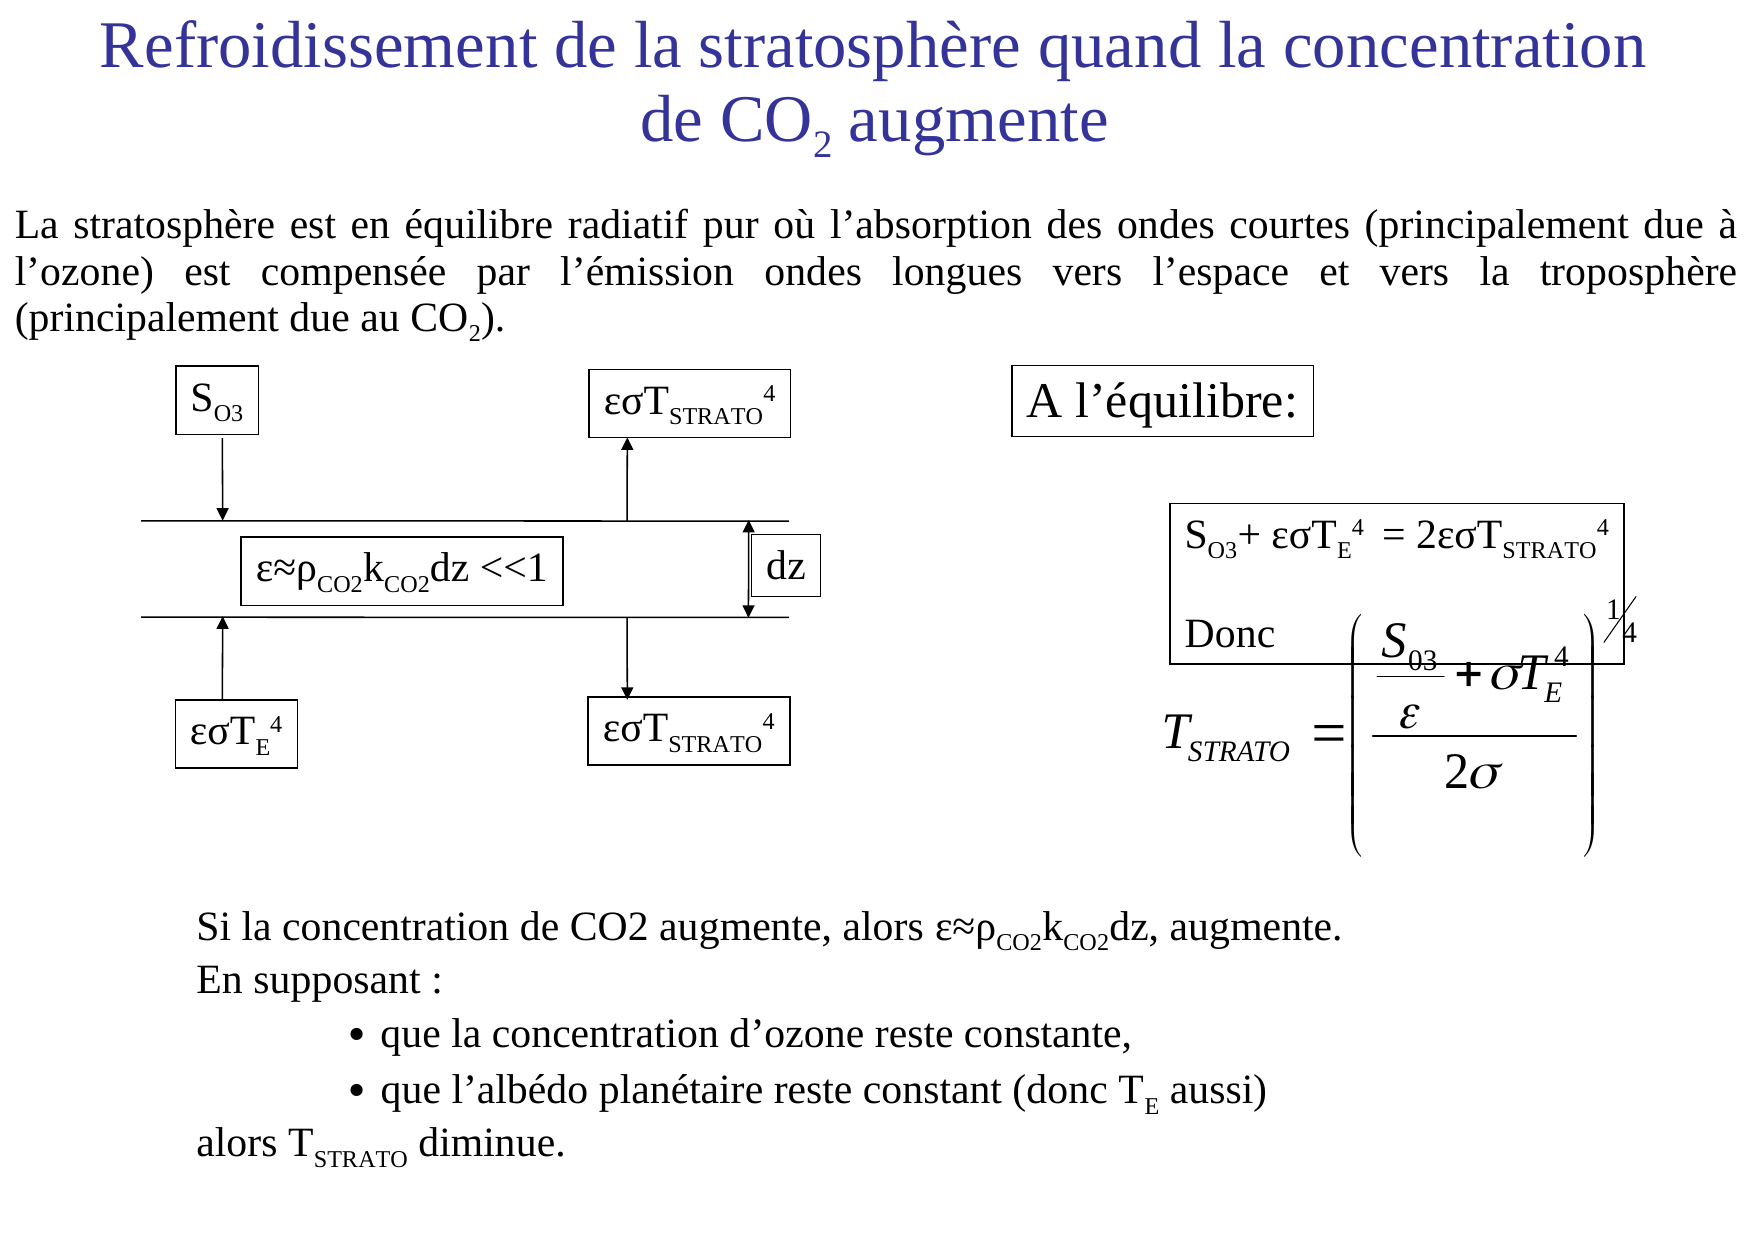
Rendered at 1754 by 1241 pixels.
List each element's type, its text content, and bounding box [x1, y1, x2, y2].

chart [1157, 586, 1647, 869]
text_box ε≈ρCO2kCO2dz <<1 [241, 536, 564, 606]
text_box SO3+ εσTE4 = 2εσTSTRATO4 Donc [1169, 503, 1624, 586]
text_box SO3 [175, 366, 259, 435]
text_box La stratosphère est en équilibre radiatif pur où l’absorption des ondes courtes (principalement due à l’ozone) est compensée par l’émission ondes longues vers l’espace et vers la troposphère (principalement due au CO2). [0, 193, 1754, 355]
text_box εσTE4 [175, 699, 298, 769]
text_box A l’équilibre: [1012, 365, 1314, 437]
text_box εσTSTRATO4 [588, 696, 790, 766]
title Refroidissement de la stratosphère quand la concentration de CO2 augmente [75, 0, 1674, 193]
text_box dz [751, 534, 821, 597]
text_box Si la concentration de CO2 augmente, alors ε≈ρCO2kCO2dz, augmente. En supposant : ∙ que la concentration d’ozone reste constante, ∙ que l’albédo planétaire reste constant (donc TE aussi) alors TSTRATO diminue. [181, 895, 1358, 1181]
text_box εσTSTRATO4 [588, 369, 791, 438]
